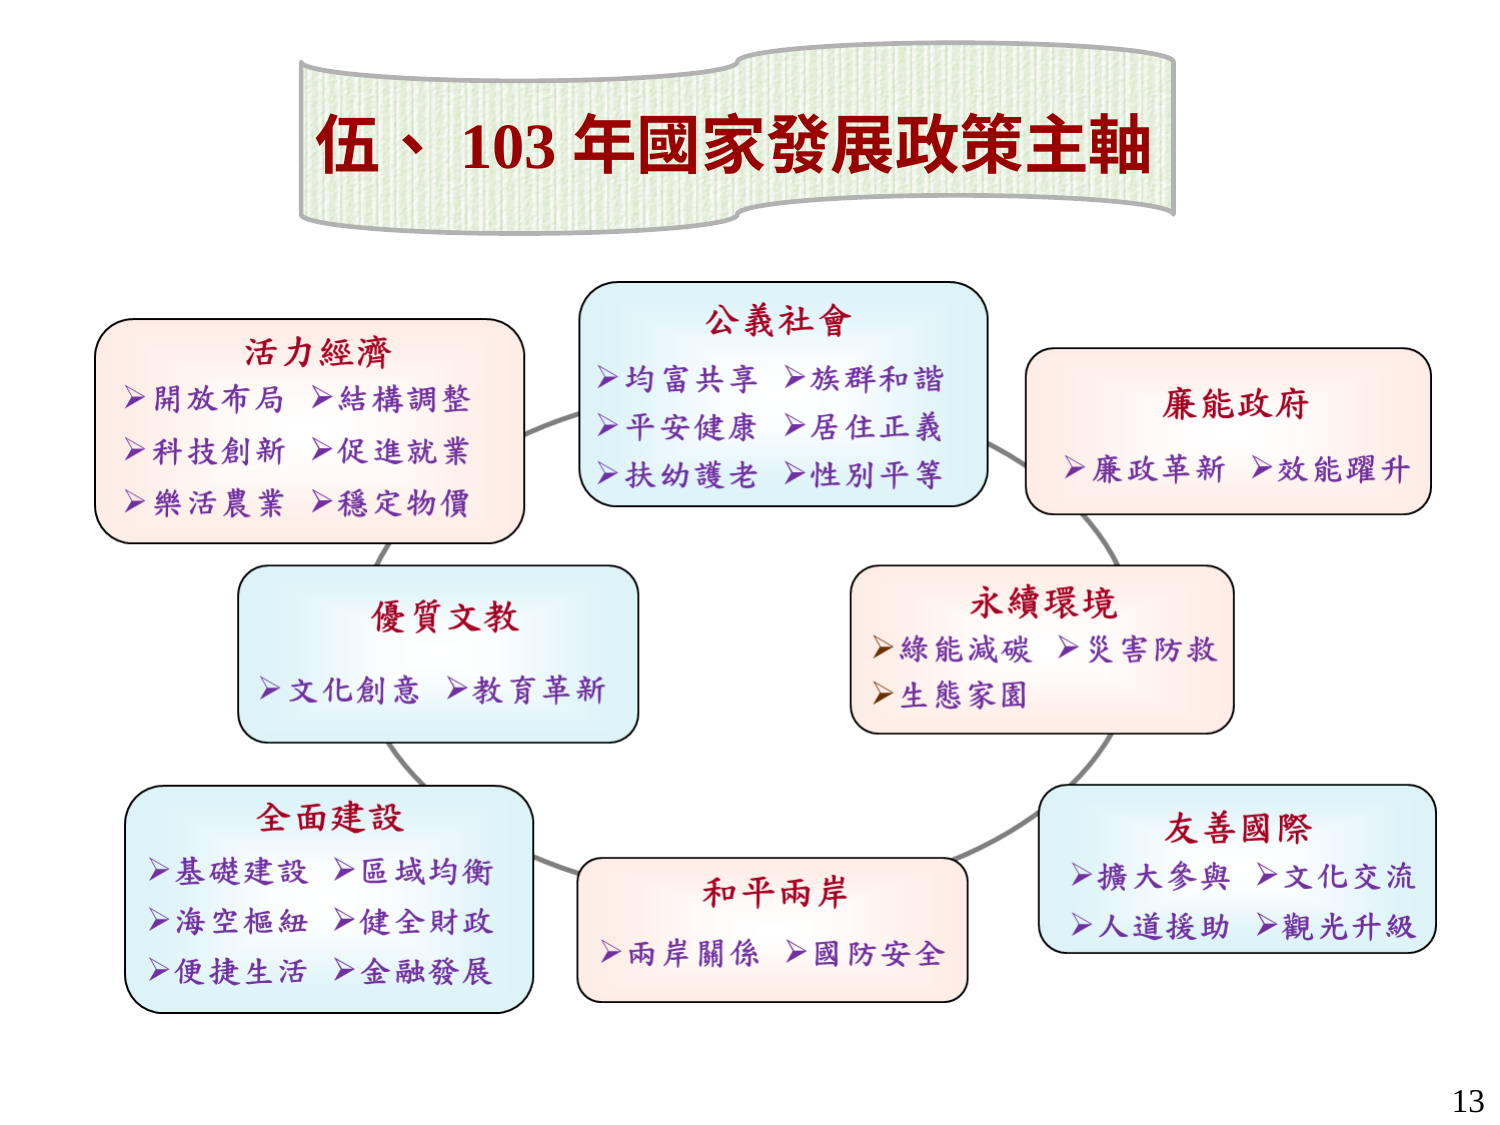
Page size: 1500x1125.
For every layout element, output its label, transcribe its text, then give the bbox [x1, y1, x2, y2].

text_box [301, 42, 1174, 89]
picture [94, 281, 1449, 1014]
text_box <編號> [1149, 1060, 1500, 1125]
text_box [301, 190, 1174, 234]
text_box 伍、103年國家發展政策主軸 [293, 89, 1176, 190]
